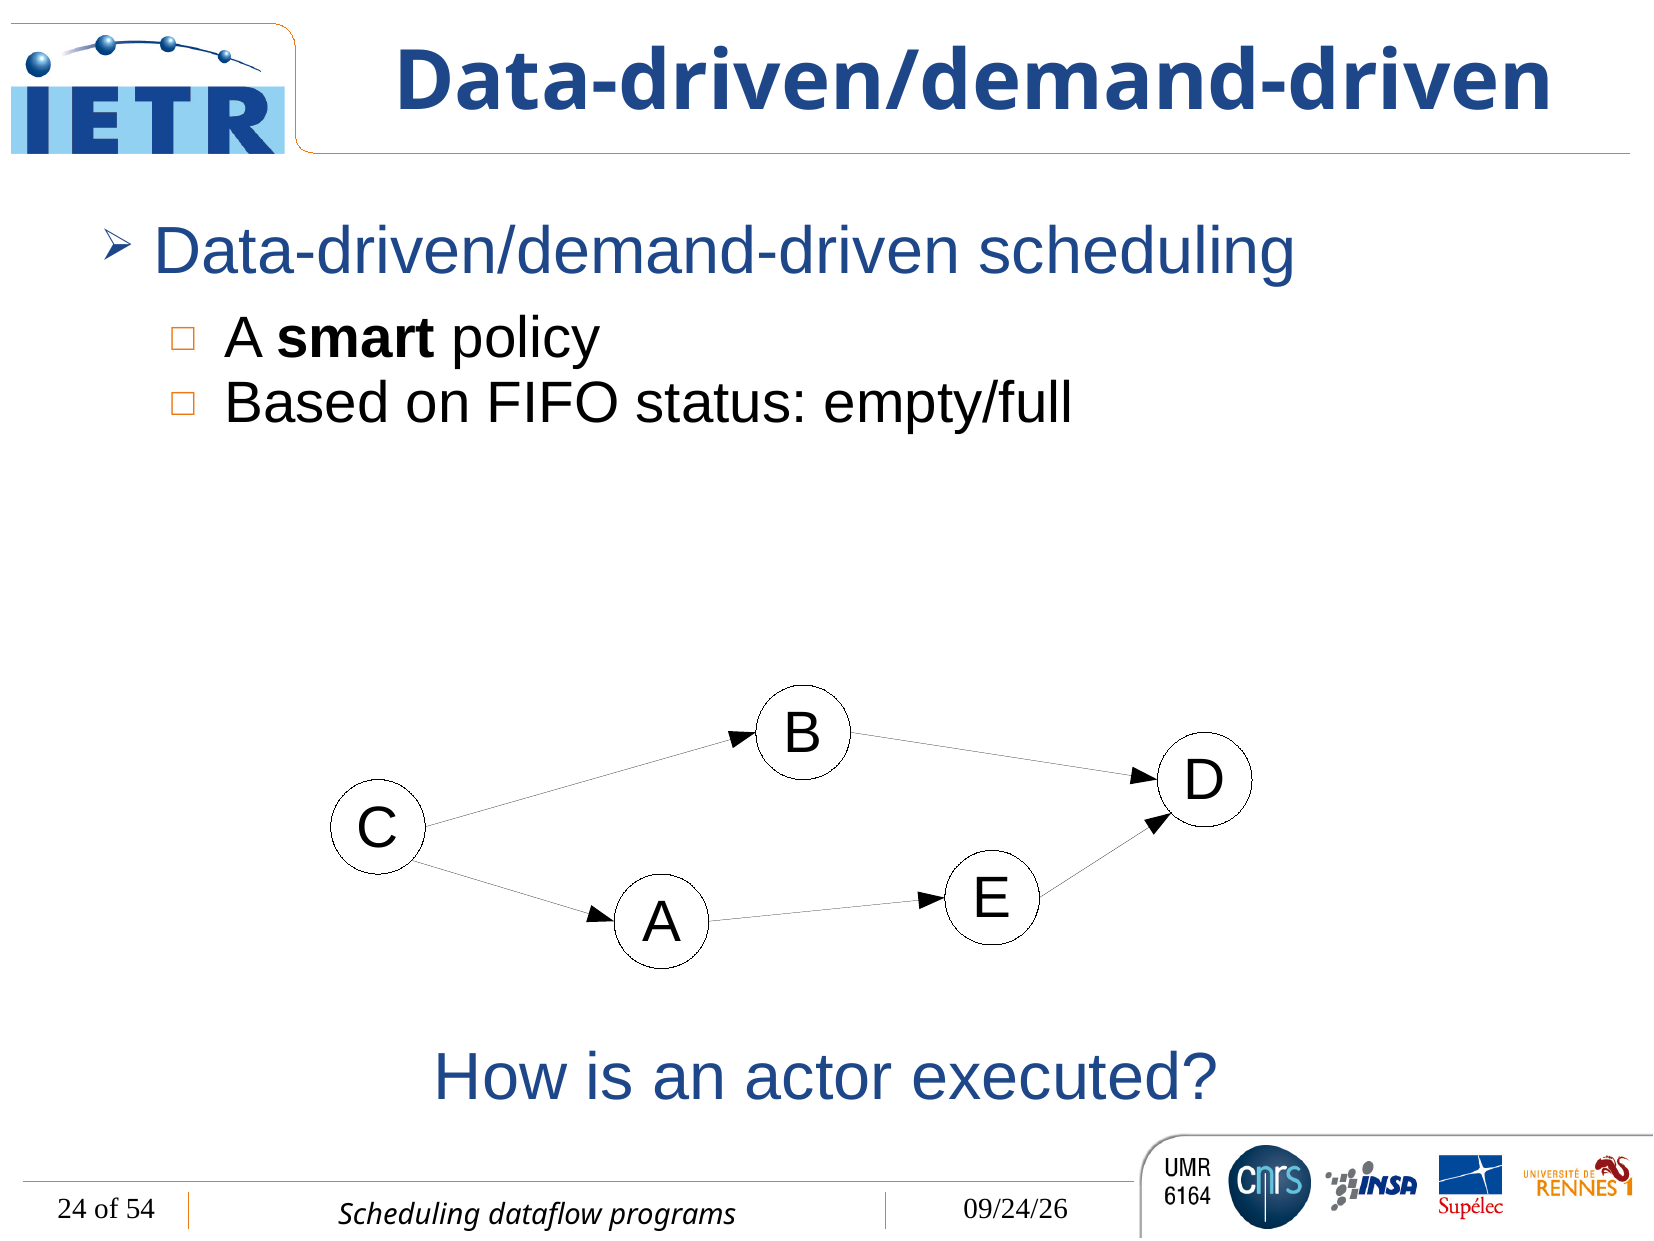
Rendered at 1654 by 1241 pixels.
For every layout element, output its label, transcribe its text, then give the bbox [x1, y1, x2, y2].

title Data-driven/demand-driven [295, 0, 1654, 154]
text_box B [755, 685, 851, 780]
text_box C [330, 779, 426, 875]
text_box E [944, 850, 1040, 945]
text_box D [1157, 732, 1253, 827]
list How is an actor executed? [70, 1039, 1583, 1123]
picture [11, 35, 285, 154]
text_box A [614, 874, 709, 969]
picture [1139, 1133, 1653, 1238]
list Data-driven/demand-driven scheduling A smart policy Based on FIFO status: empty/full [82, 212, 1571, 1039]
